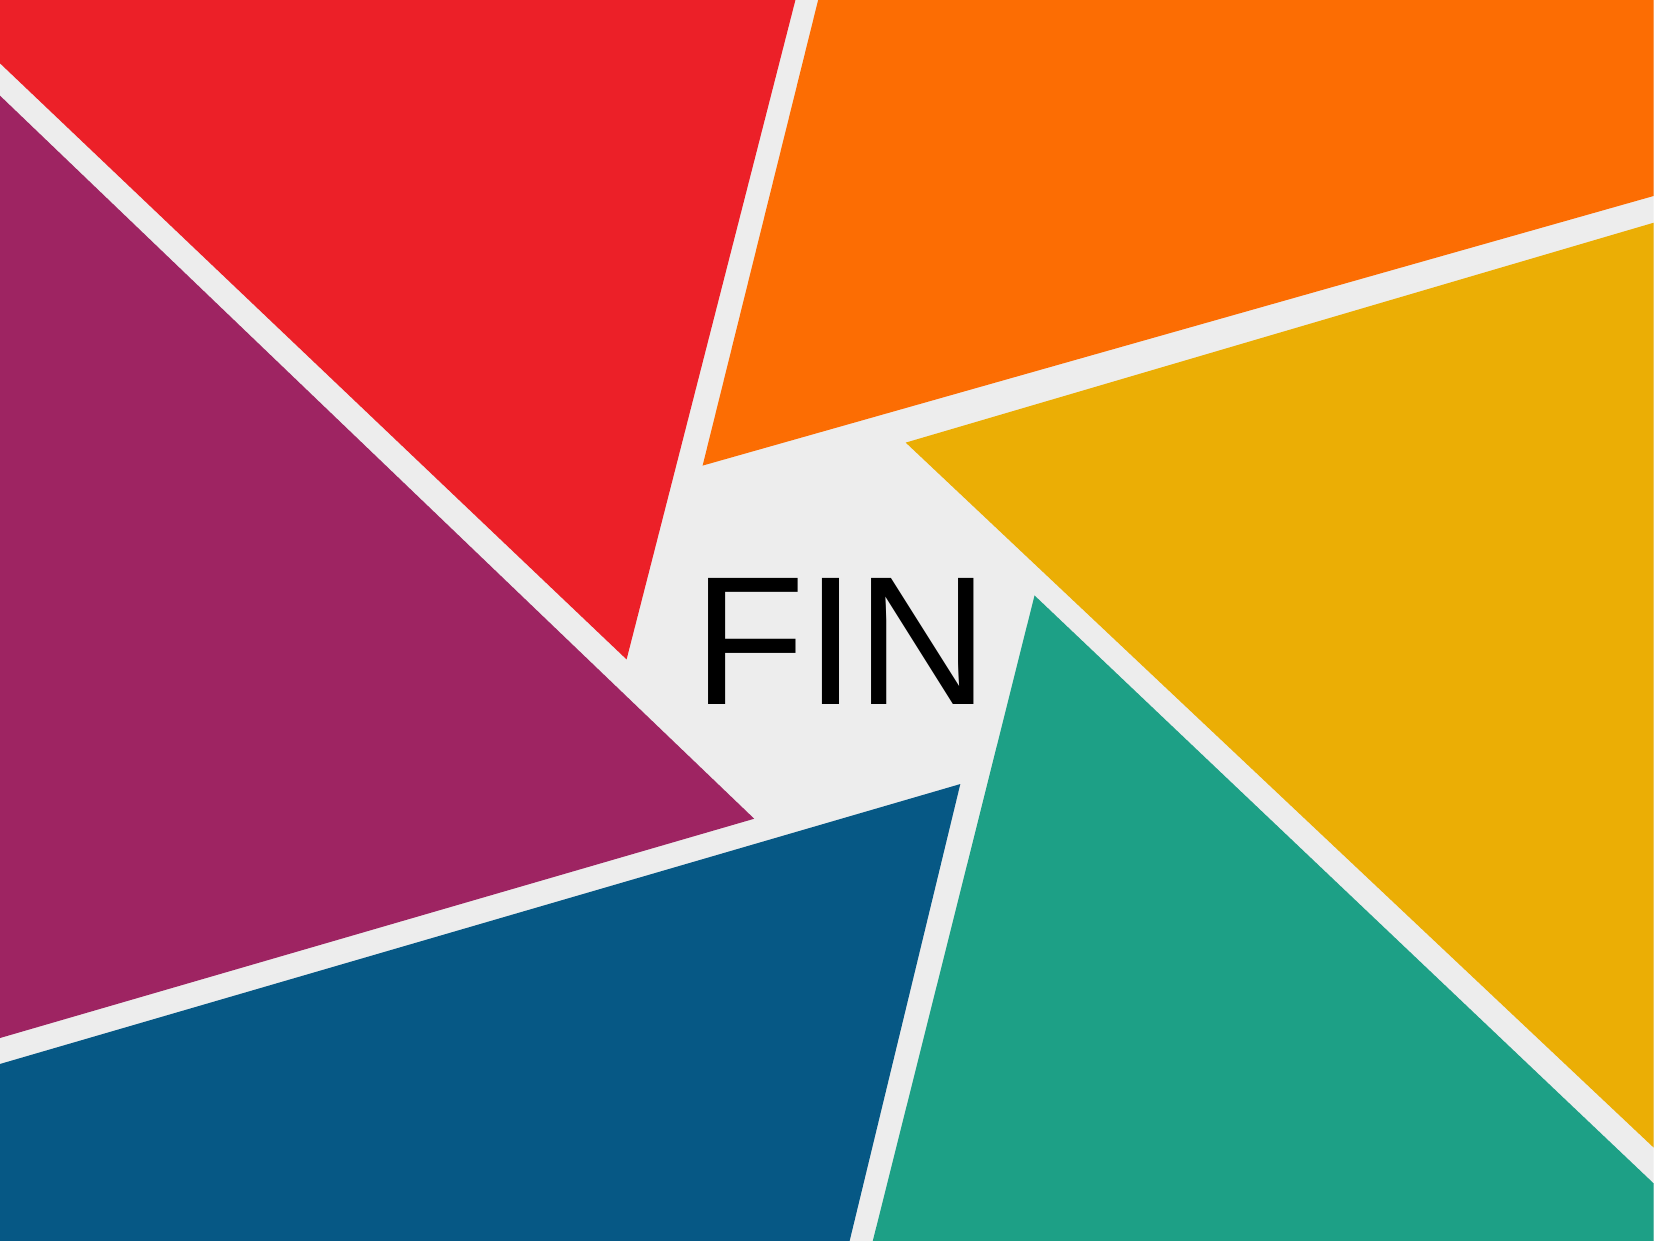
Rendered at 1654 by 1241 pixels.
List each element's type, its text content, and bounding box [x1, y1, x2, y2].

text_box FIN [679, 531, 1182, 766]
